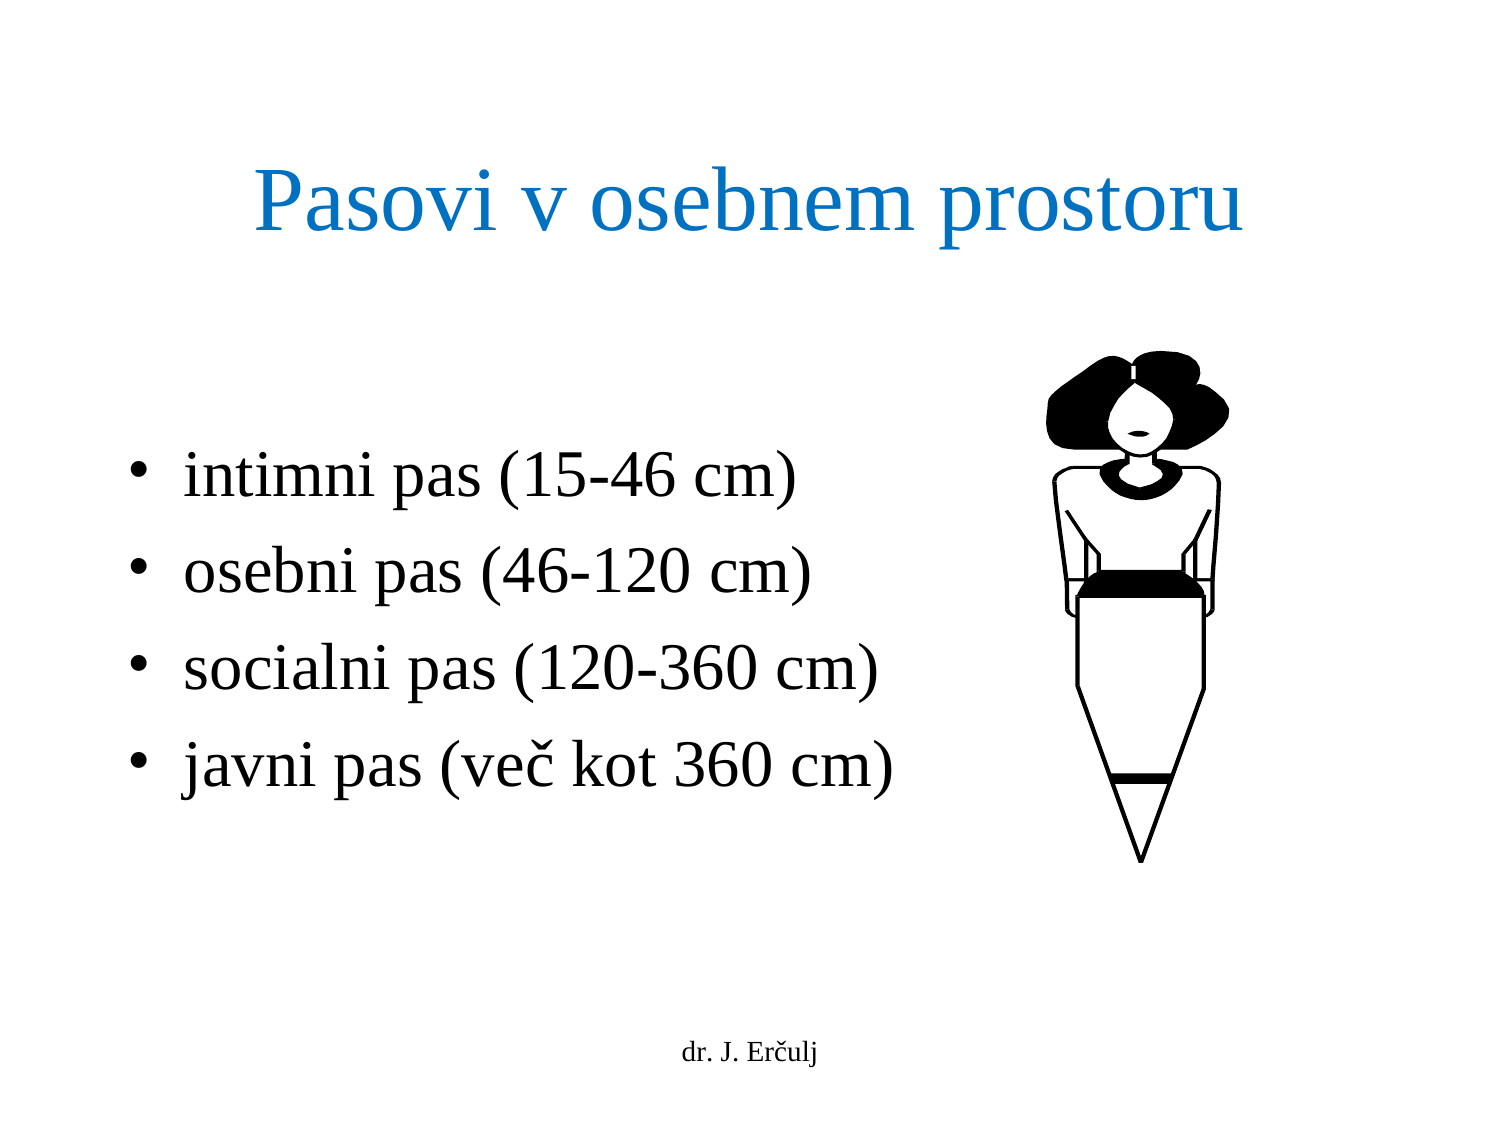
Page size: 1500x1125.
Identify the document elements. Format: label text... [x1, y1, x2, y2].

title Pasovi v osebnem prostoru [112, 99, 1388, 288]
list intimni pas (15-46 cm) osebni pas (46-120 cm) socialni pas (120-360 cm) javni pas (več kot 360 cm) [112, 324, 1388, 1097]
picture [1037, 350, 1249, 863]
text_box dr. J. Erčulj [512, 1025, 988, 1101]
